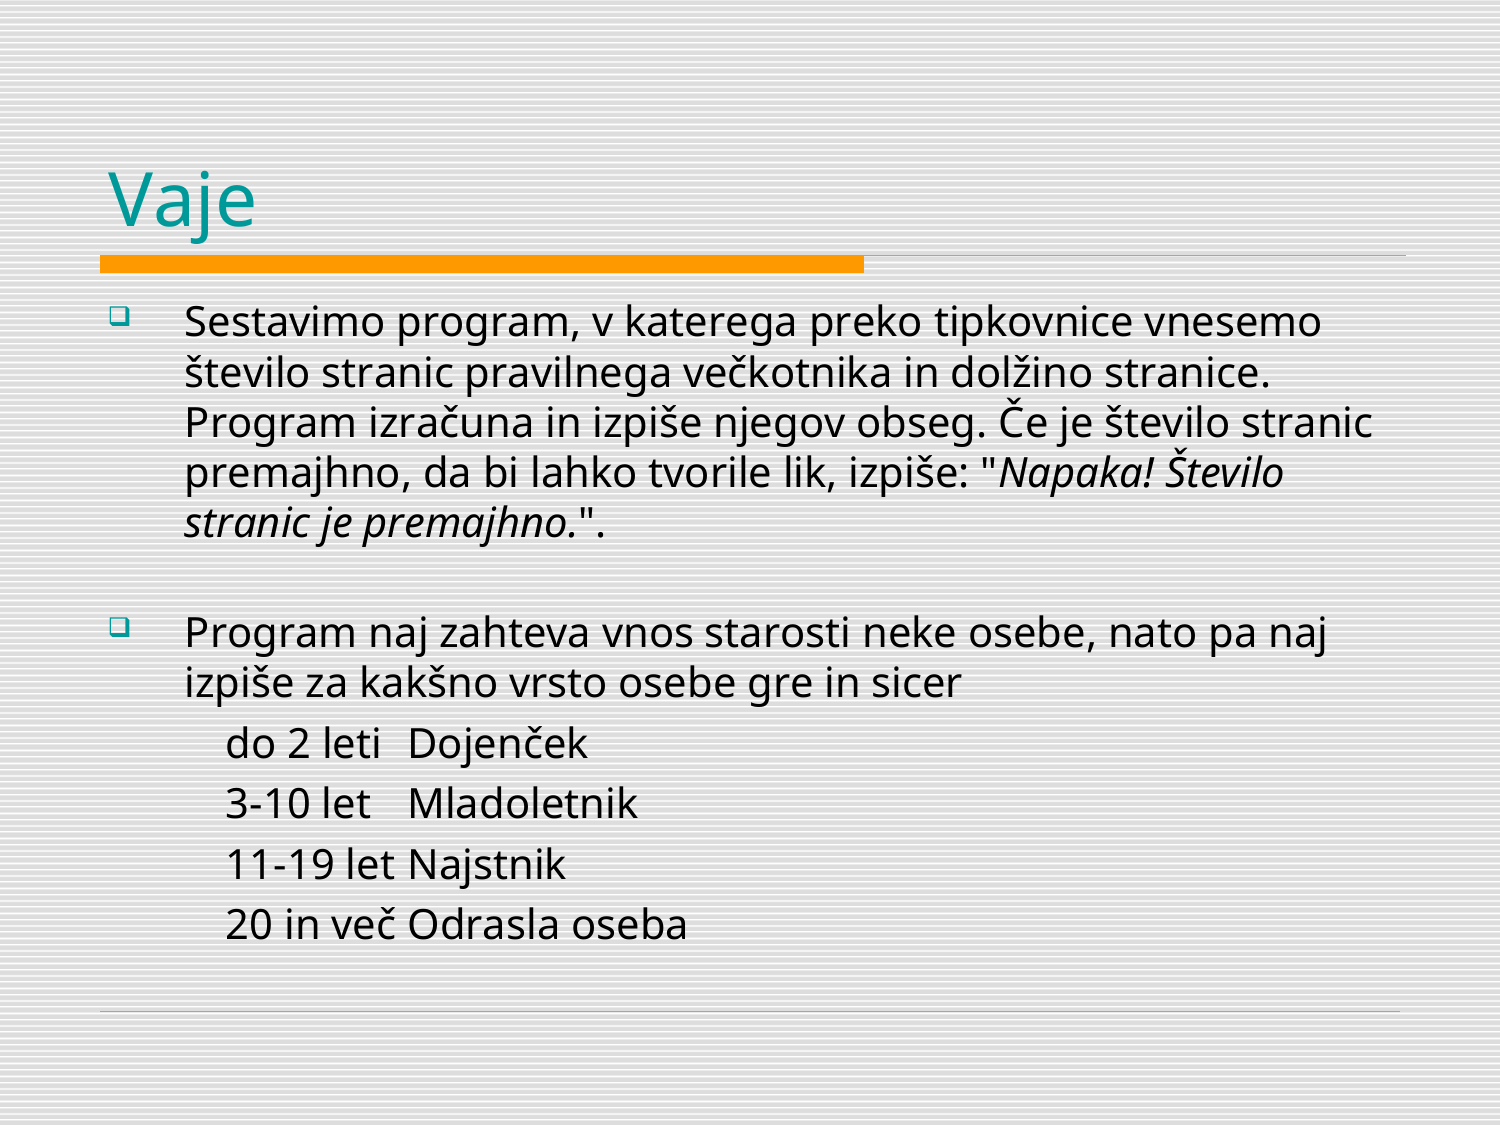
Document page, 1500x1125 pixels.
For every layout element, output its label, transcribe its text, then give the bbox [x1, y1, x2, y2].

picture [0, 0, 1500, 1125]
title Vaje [94, 49, 1407, 250]
list Sestavimo program, v katerega preko tipkovnice vnesemo število stranic pravilnega večkotnika in dolžino stranice. Program izračuna in izpiše njegov obseg. Če je število stranic premajhno, da bi lahko tvorile lik, izpiše: "Napaka! Število stranic je premajhno.". Program naj zahteva vnos starosti neke osebe, nato pa naj izpiše za kakšno vrsto osebe gre in sicer do 2 leti Dojenček 3-10 let Mladoletnik 11-19 let Najstnik 20 in več Odrasla oseba [92, 287, 1406, 988]
